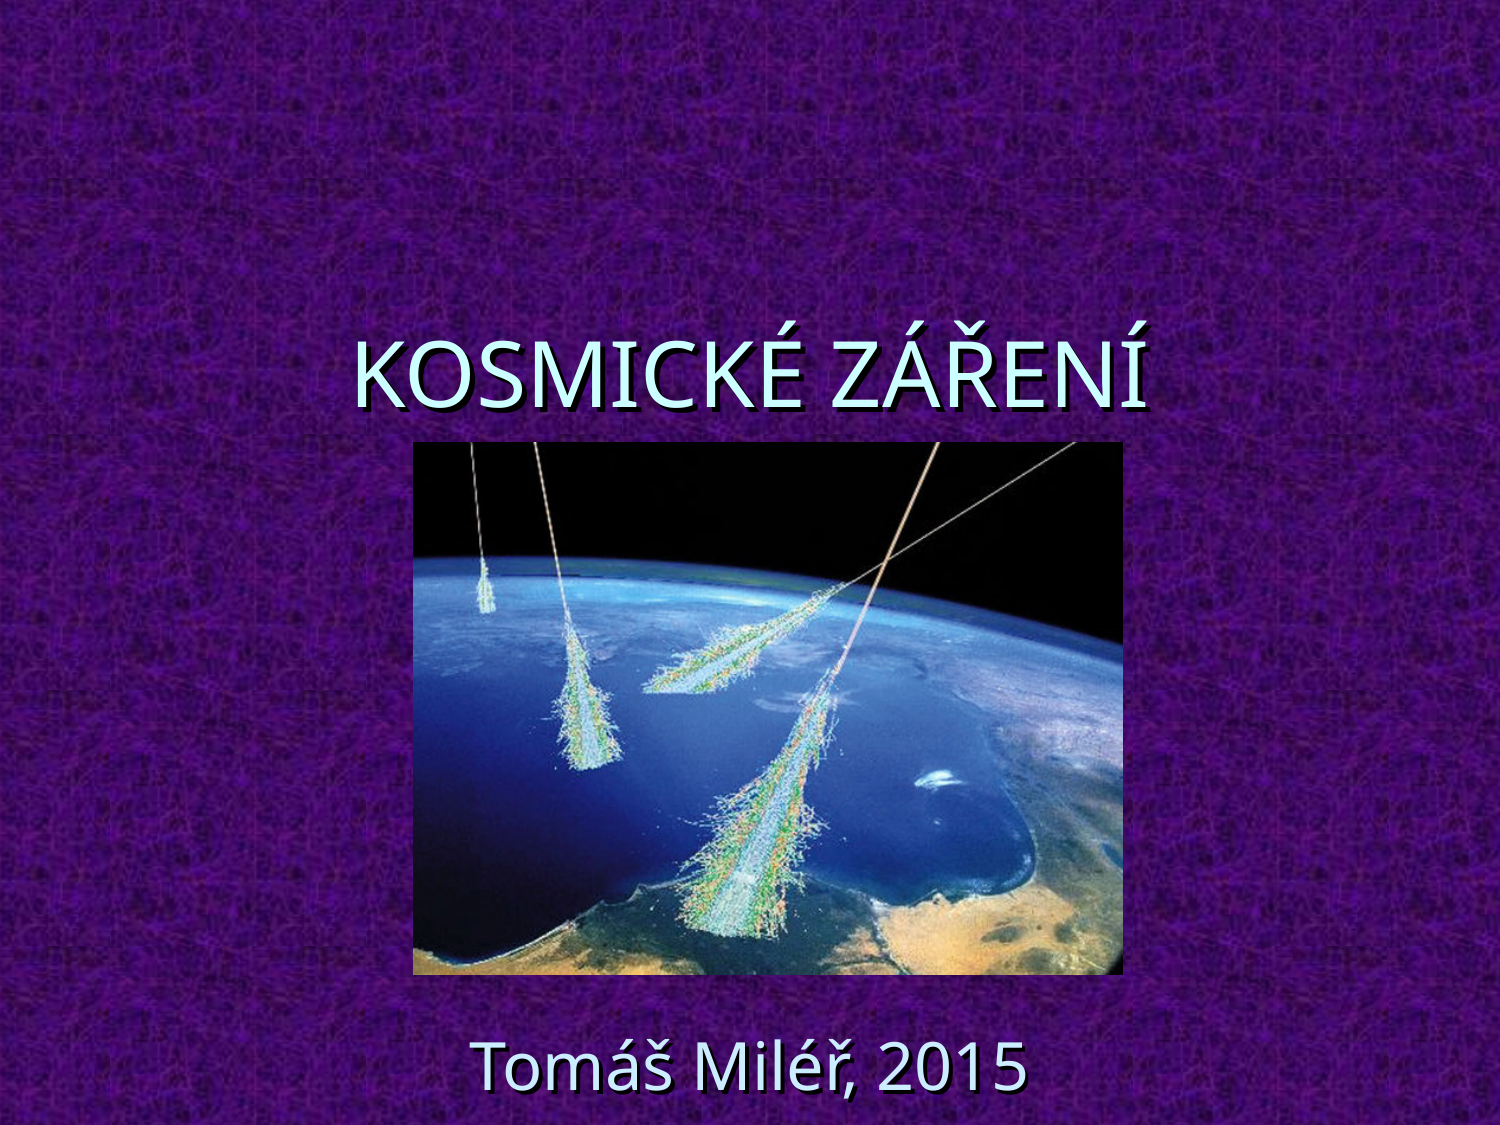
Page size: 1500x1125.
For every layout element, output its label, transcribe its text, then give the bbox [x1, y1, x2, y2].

subtitle Tomáš Miléř, 2015 [75, 1003, 1425, 1125]
picture [0, 0, 1500, 1125]
title KOSMICKÉ ZÁŘENÍ [112, 302, 1388, 538]
